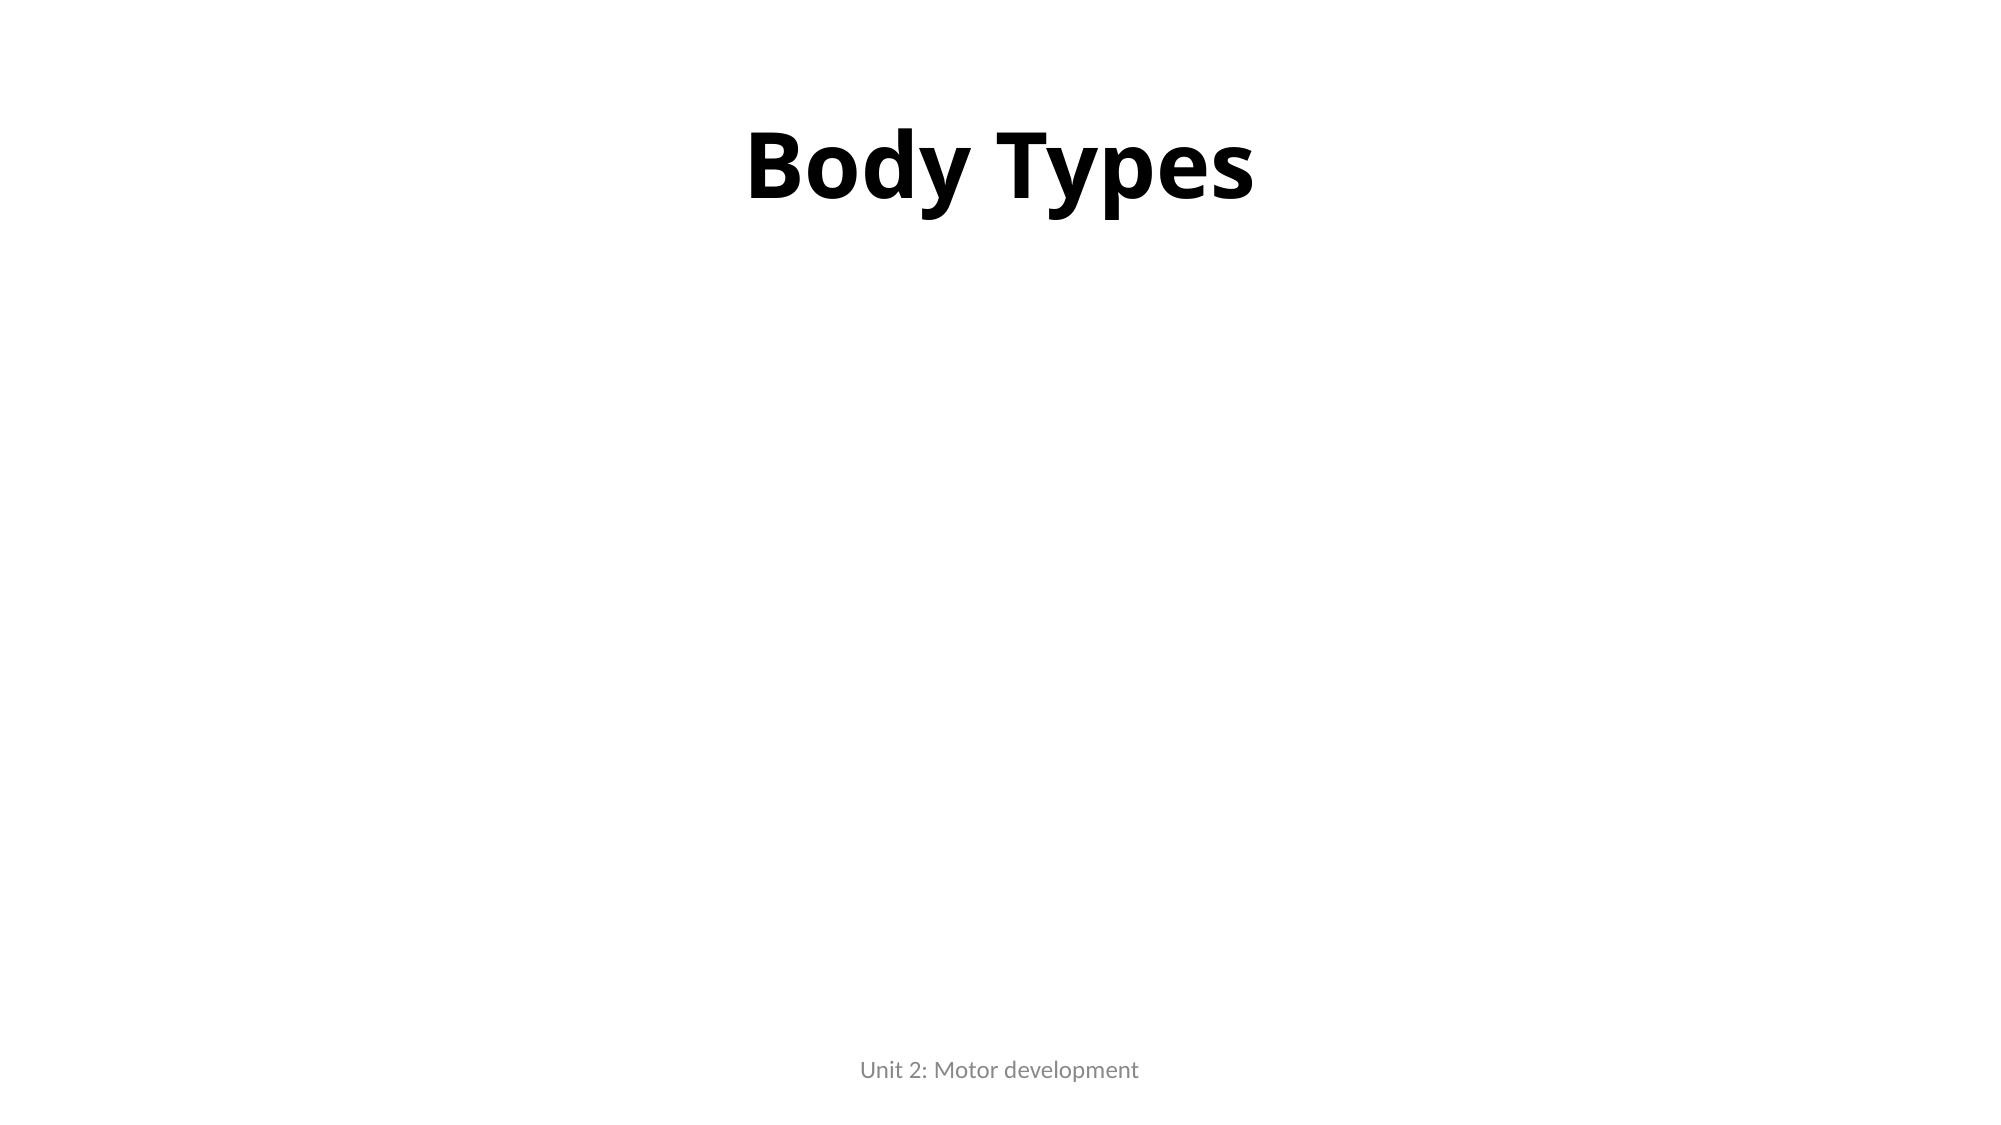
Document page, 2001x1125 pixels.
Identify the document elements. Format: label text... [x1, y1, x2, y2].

text_box Unit 2: Motor development [662, 1042, 1338, 1103]
title Body Types [137, 59, 1863, 278]
